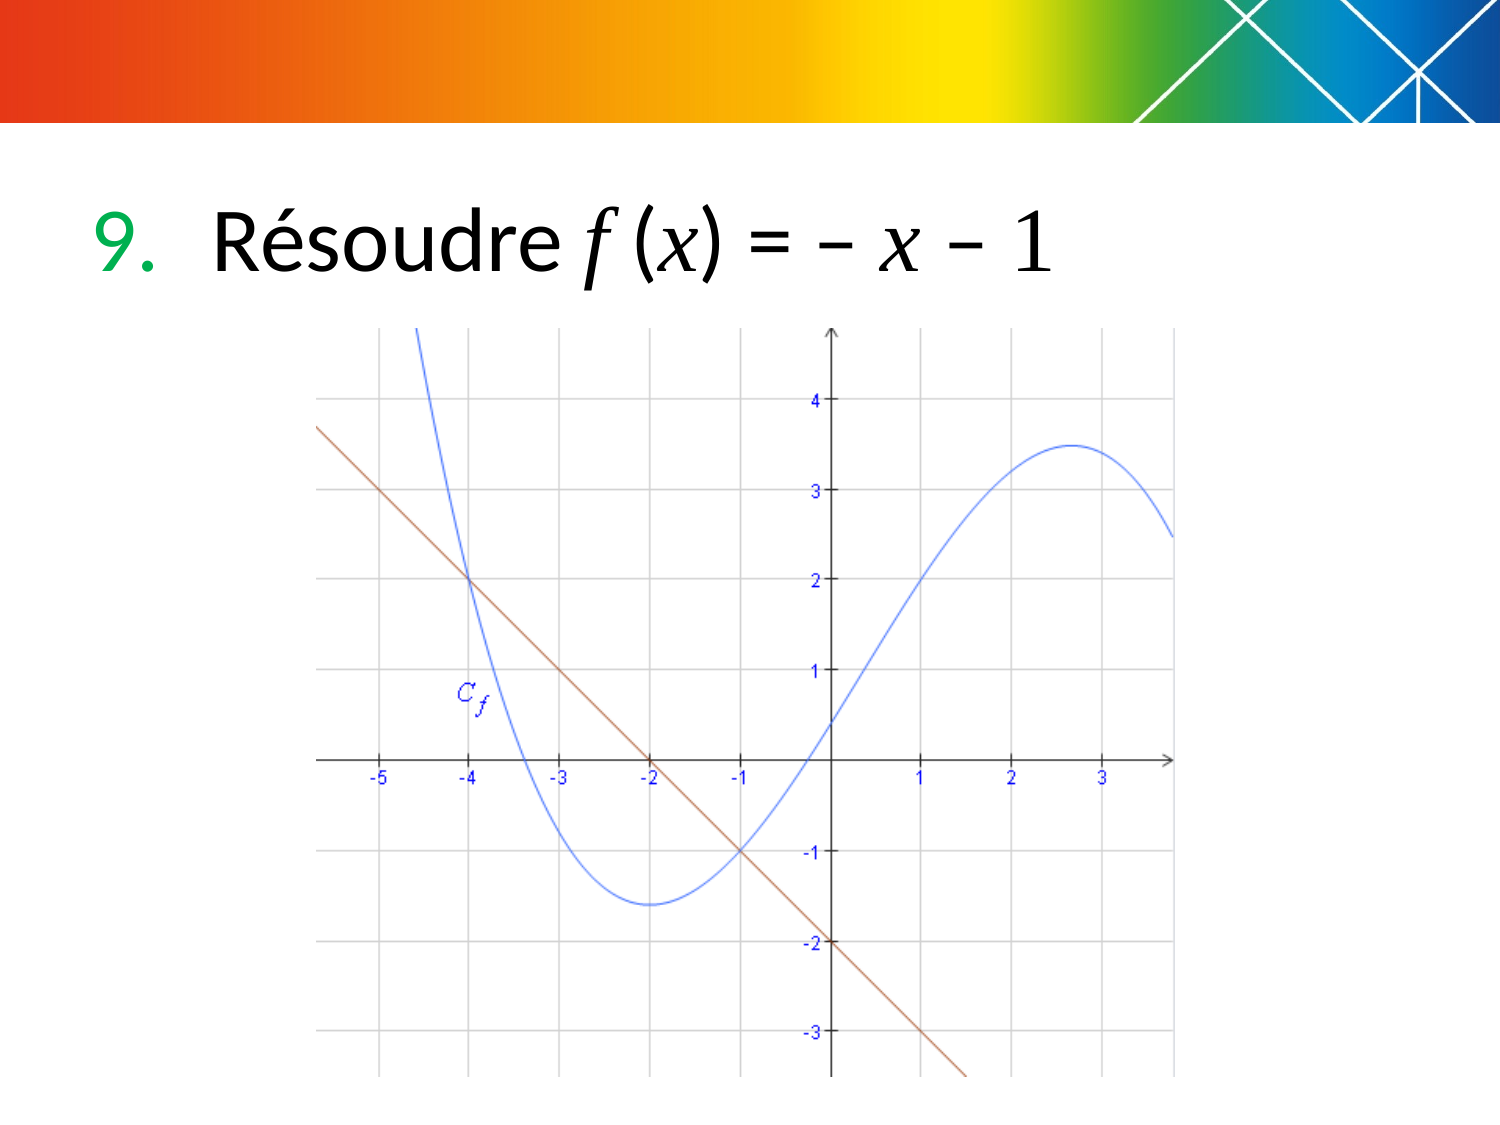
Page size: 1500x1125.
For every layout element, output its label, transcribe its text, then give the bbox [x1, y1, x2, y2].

picture [316, 328, 1175, 1077]
picture [1340, 0, 1500, 123]
picture [0, 0, 1359, 123]
title Résoudre f (x) = – x – 1 [75, 163, 1426, 305]
